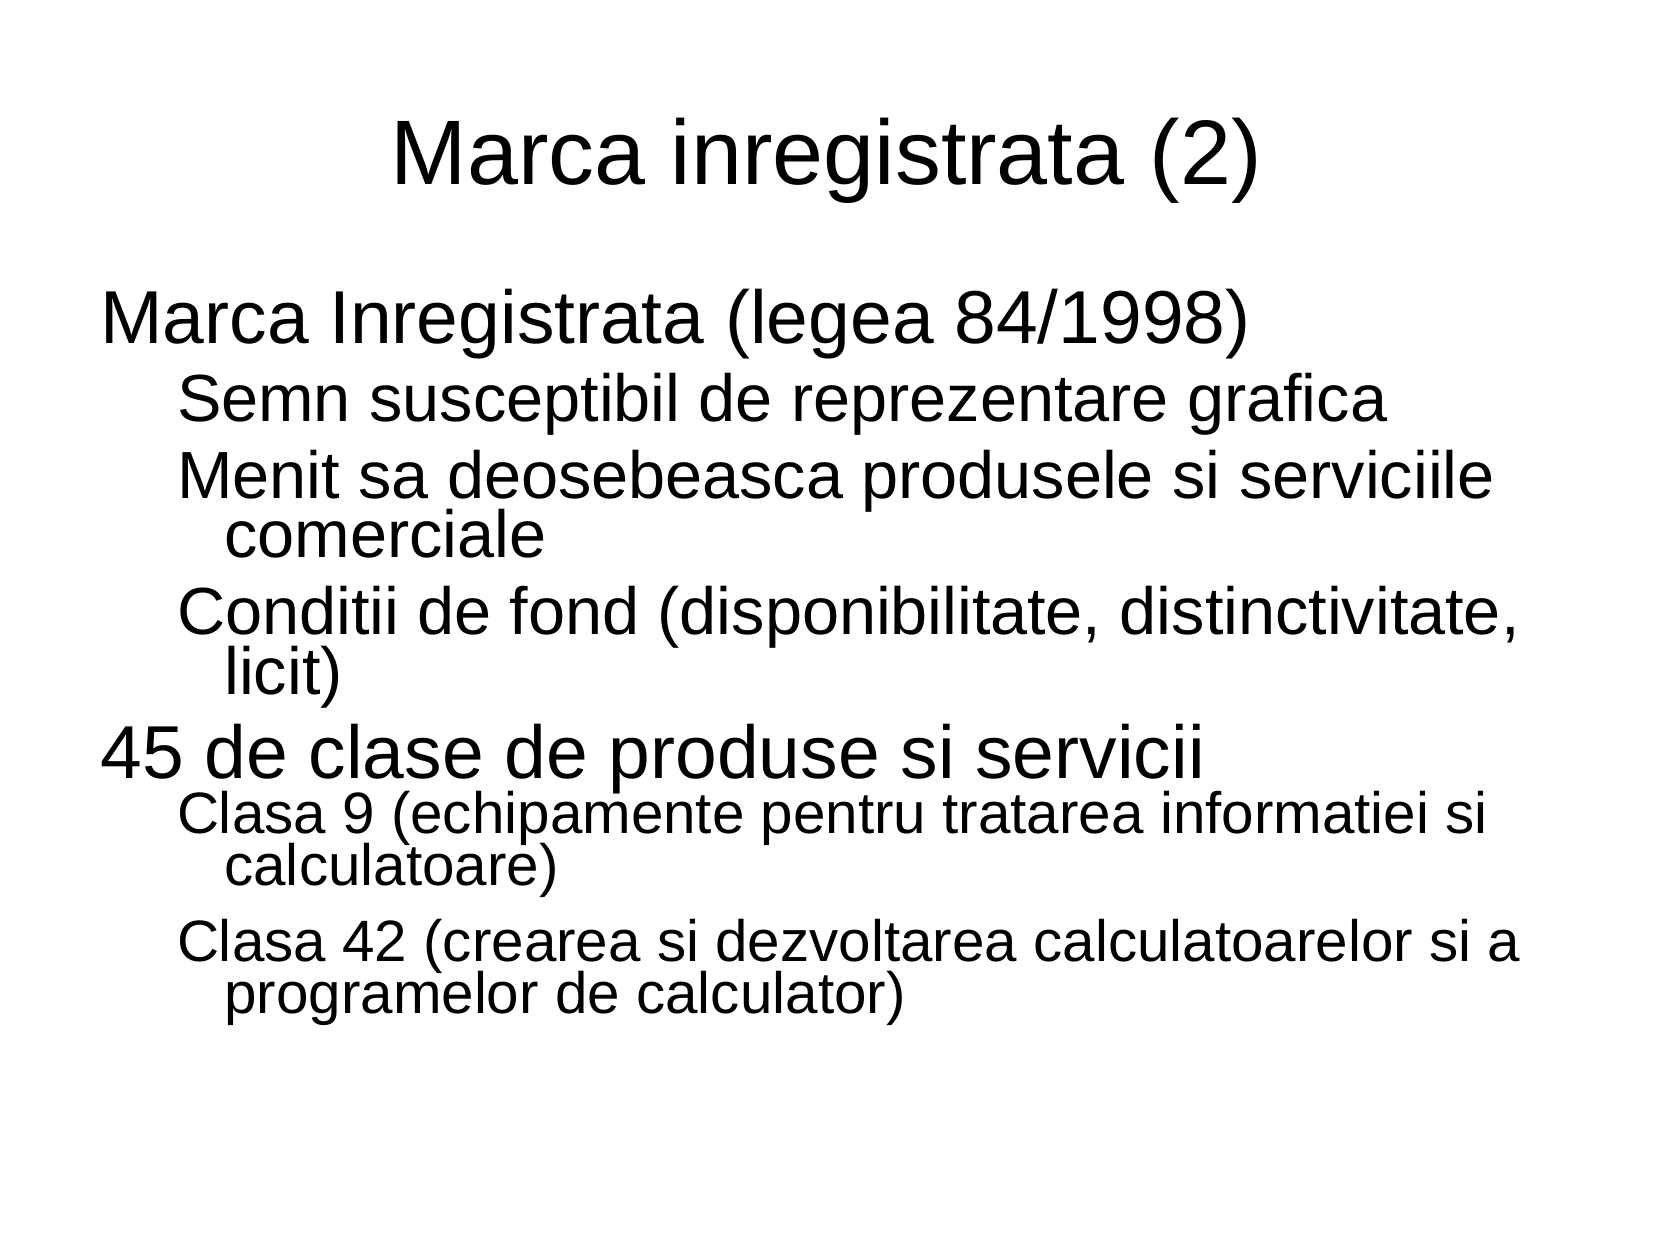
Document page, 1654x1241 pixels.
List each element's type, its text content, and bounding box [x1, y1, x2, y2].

title Marca inregistrata (2) [82, 49, 1571, 257]
list Marca Inregistrata (legea 84/1998) Semn susceptibil de reprezentare grafica Menit sa deosebeasca produsele si serviciile comerciale Conditii de fond (disponibilitate, distinctivitate, licit) 45 de clase de produse si servicii Clasa 9 (echipamente pentru tratarea informatiei si calculatoare) Clasa 42 (crearea si dezvoltarea calculatoarelor si a programelor de calculator) [82, 290, 1571, 1109]
